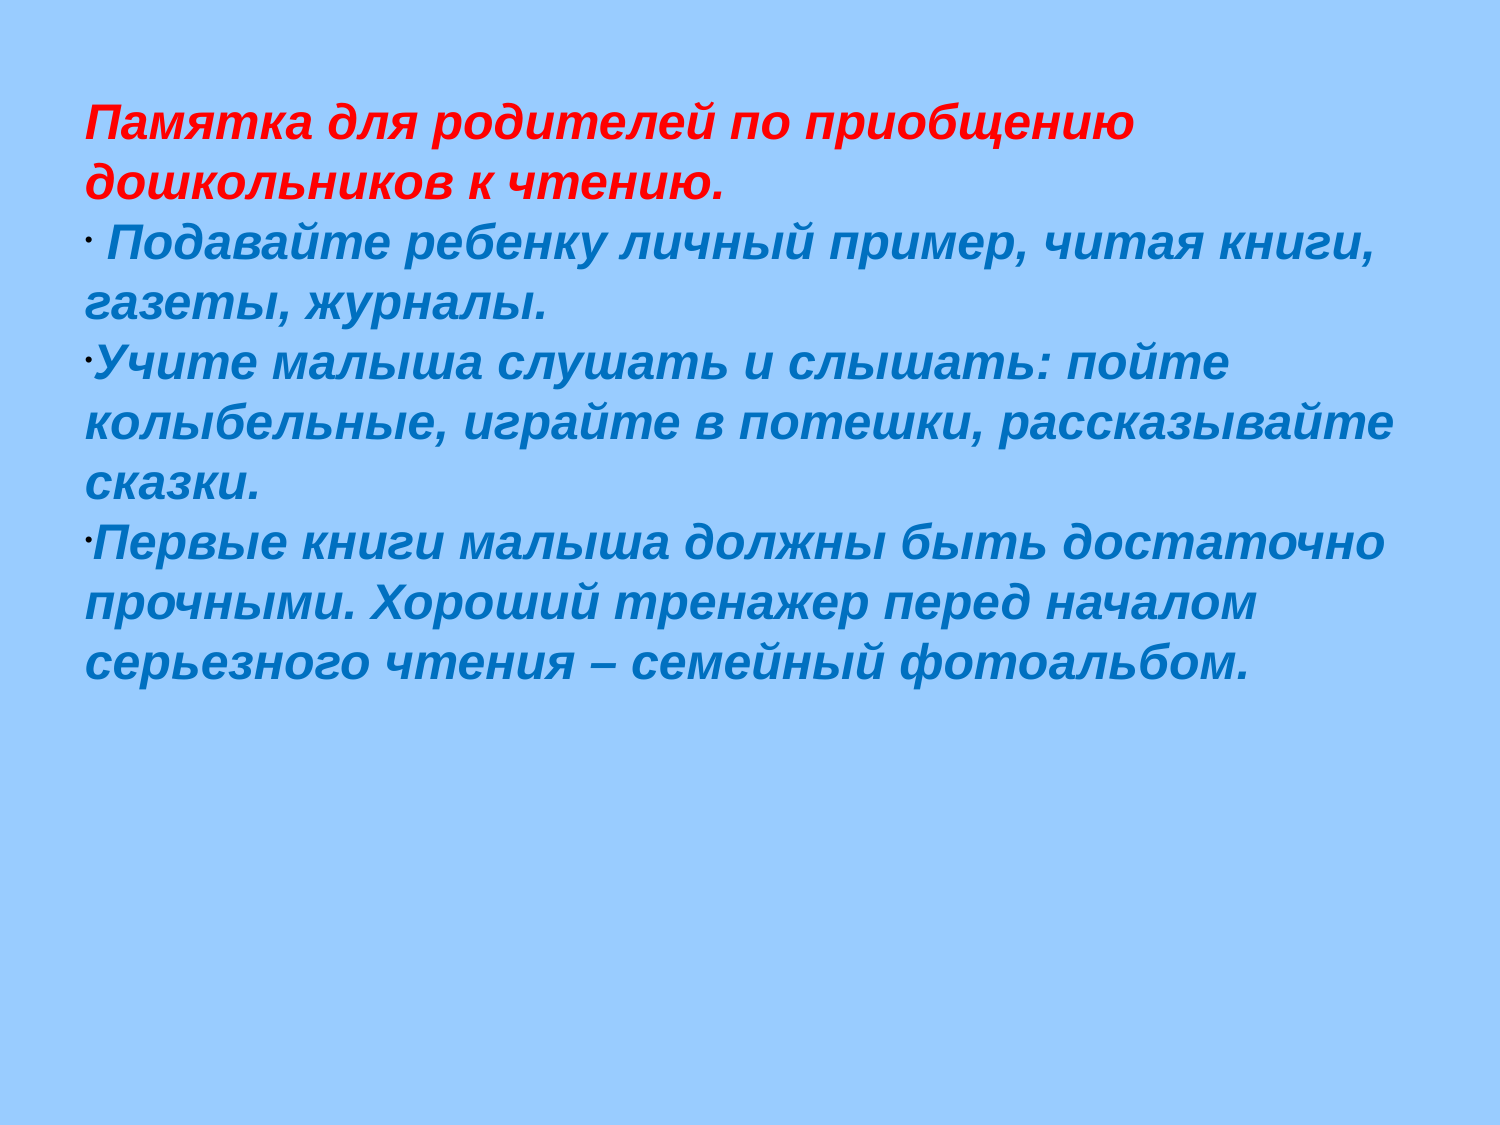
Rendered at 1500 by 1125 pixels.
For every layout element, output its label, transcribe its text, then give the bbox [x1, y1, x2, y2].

text_box Памятка для родителей по приобщению дошкольников к чтению. Подавайте ребенку личный пример, читая книги, газеты, журналы. Учите малыша слушать и слышать: пойте колыбельные, играйте в потешки, рассказывайте сказки. Первые книги малыша должны быть достаточно прочными. Хороший тренажер перед началом серьезного чтения – семейный фотоальбом. [70, 81, 1418, 697]
